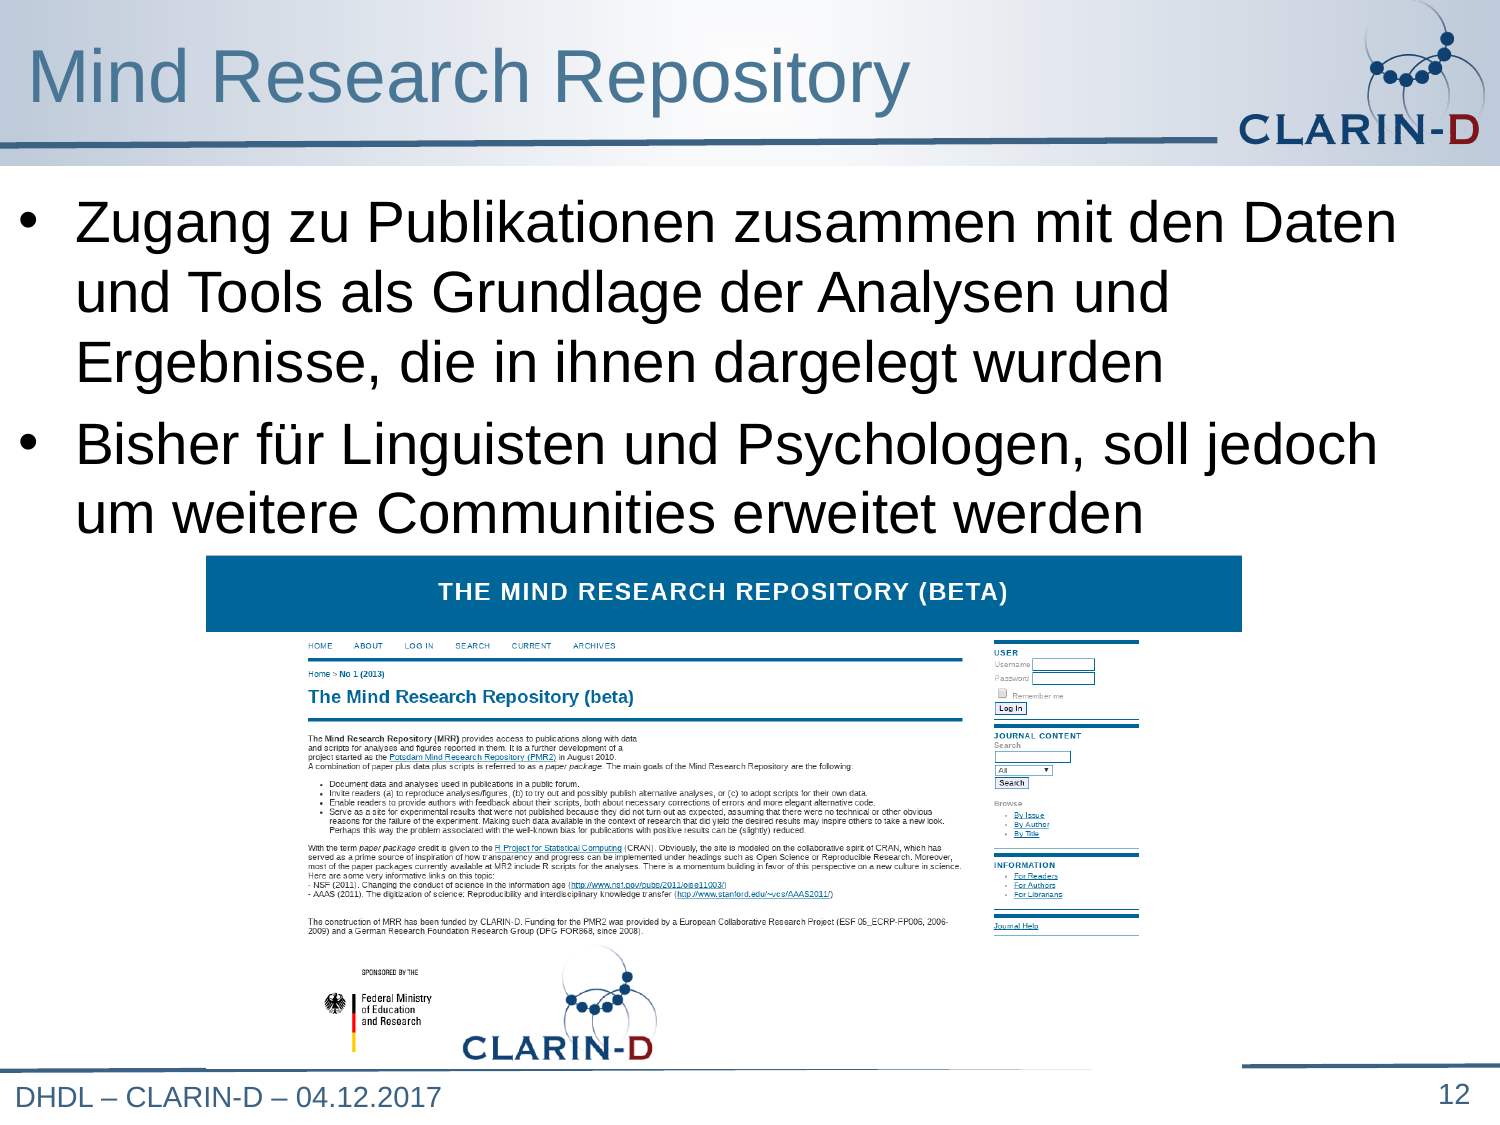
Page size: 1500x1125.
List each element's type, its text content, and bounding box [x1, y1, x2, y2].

slide_number <number> [1423, 1067, 1500, 1113]
list Zugang zu Publikationen zusammen mit den Daten und Tools als Grundlage der Analysen und Ergebnisse, die in ihnen dargelegt wurden Bisher für Linguisten und Psychologen, soll jedoch um weitere Communities erweitet werden [3, 177, 1447, 978]
picture [206, 978, 1242, 1069]
picture [0, 0, 1500, 166]
title Mind Research Repository [12, 8, 1194, 136]
